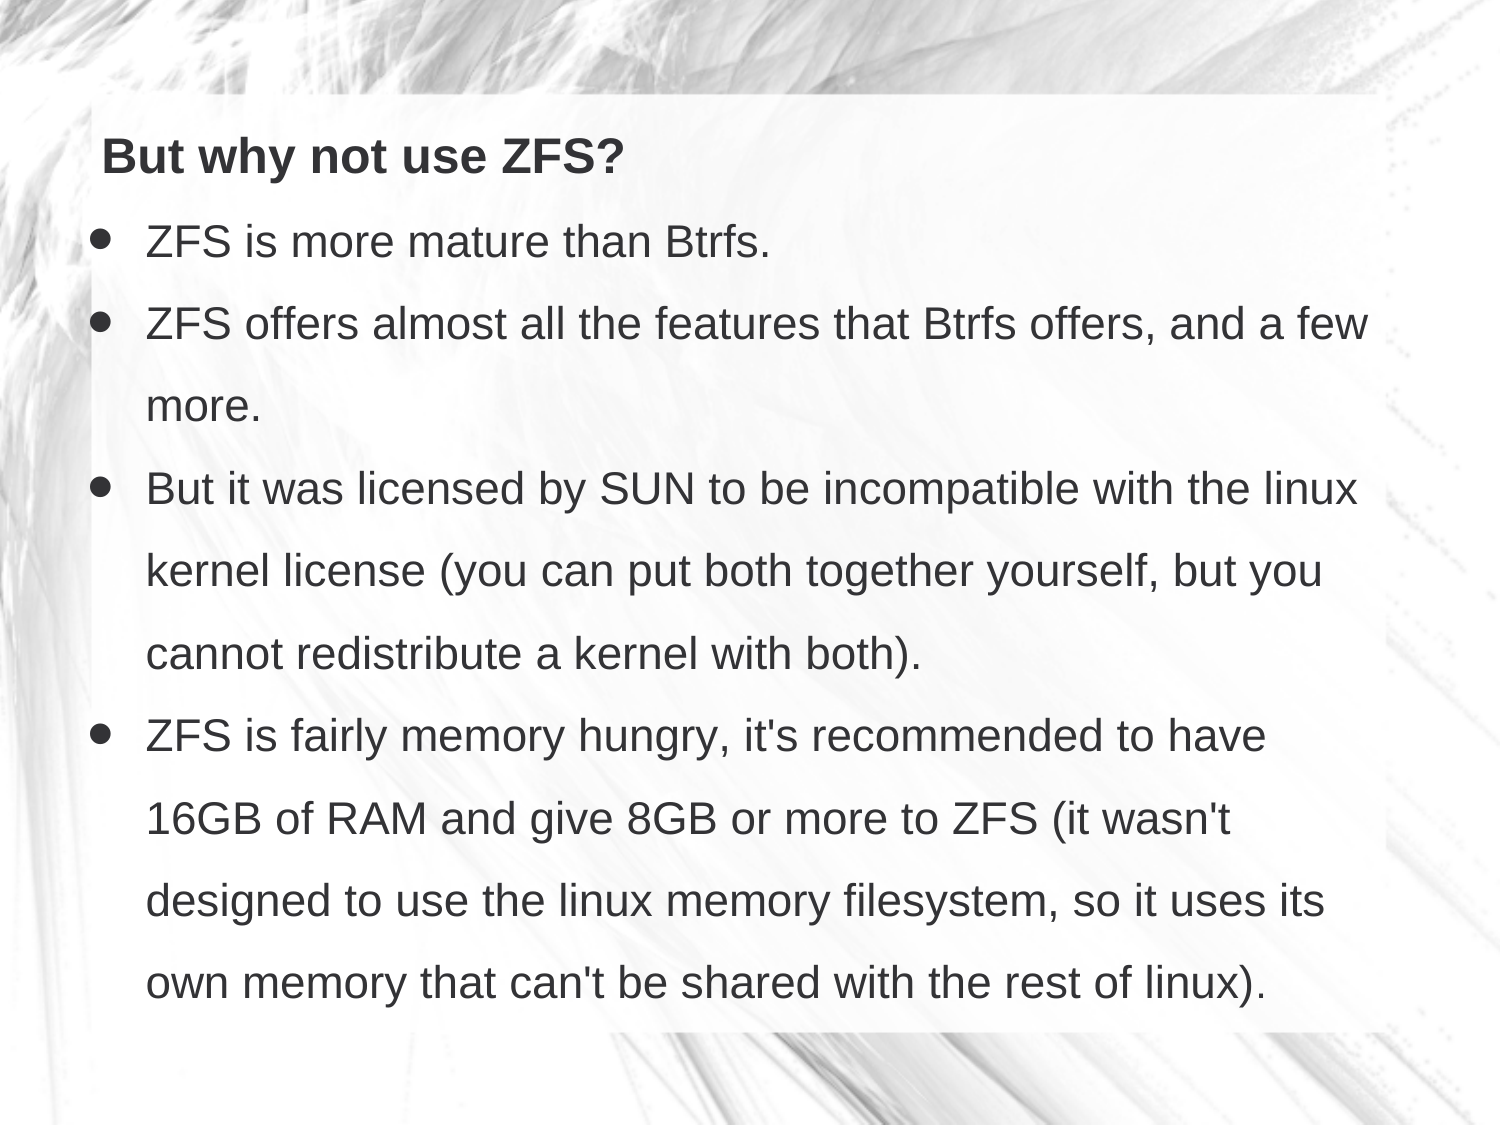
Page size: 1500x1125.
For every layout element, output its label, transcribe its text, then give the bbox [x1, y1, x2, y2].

picture [0, 0, 1500, 1125]
title But why not use ZFS? [61, 108, 1412, 251]
list ZFS is more mature than Btrfs. ZFS offers almost all the features that Btrfs offers, and a few more. But it was licensed by SUN to be incompatible with the linux kernel license (you can put both together yourself, but you cannot redistribute a kernel with both). ZFS is fairly memory hungry, it's recommended to have 16GB of RAM and give 8GB or more to ZFS (it wasn't designed to use the linux memory filesystem, so it uses its own memory that can't be shared with the rest of linux). [55, 168, 1406, 1036]
